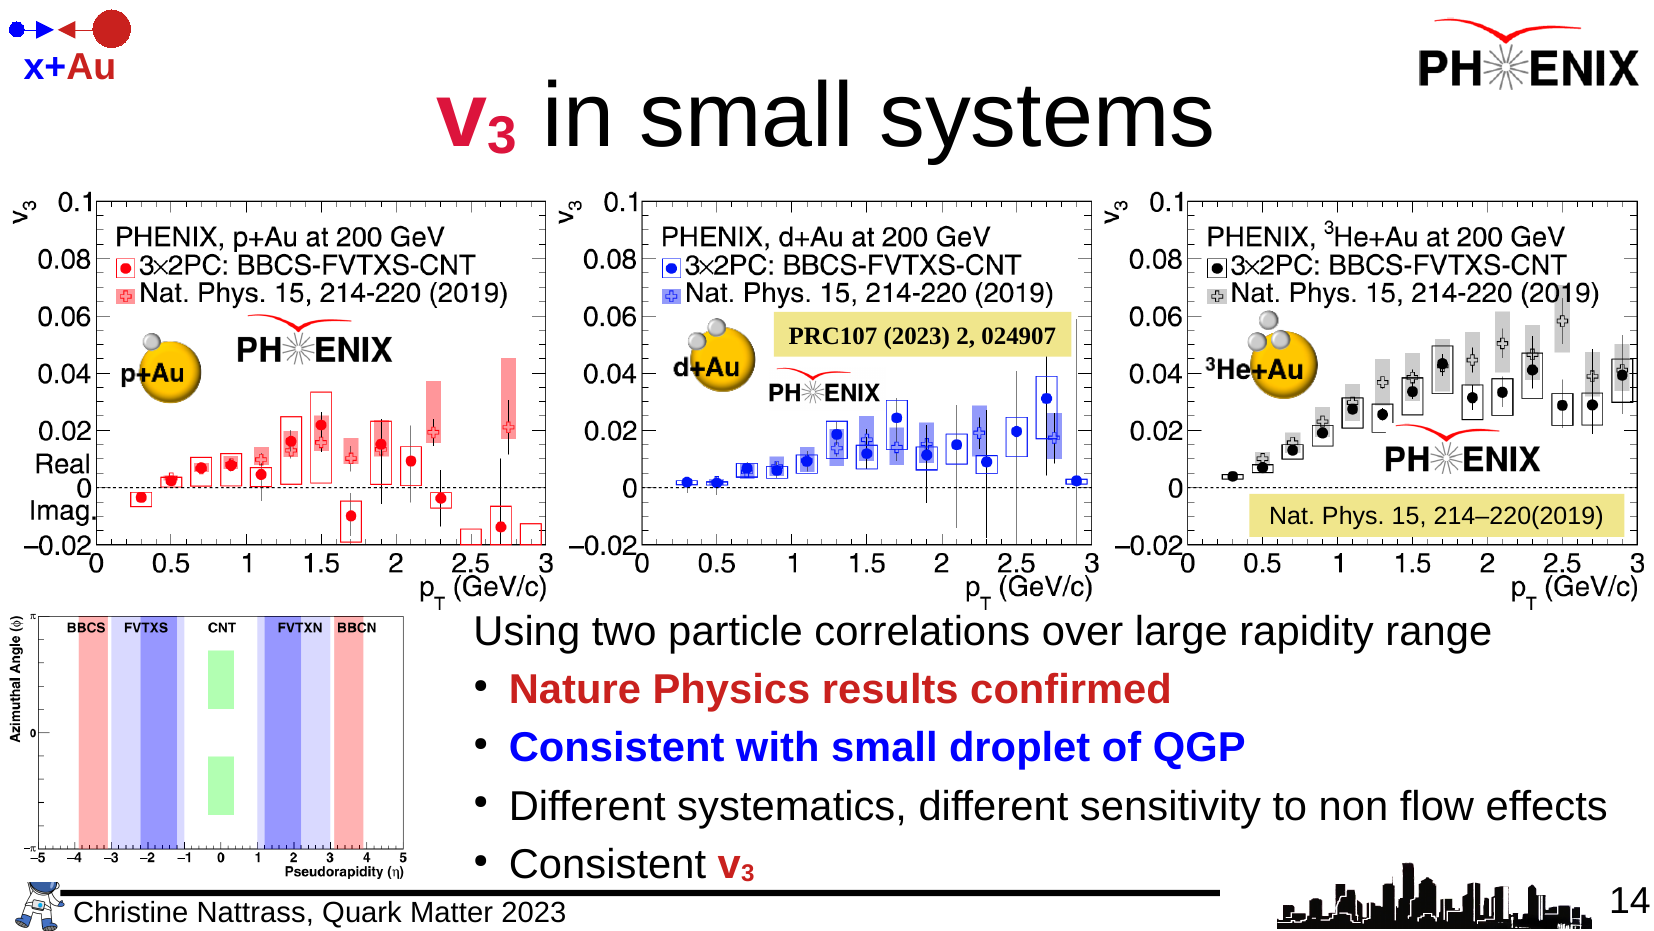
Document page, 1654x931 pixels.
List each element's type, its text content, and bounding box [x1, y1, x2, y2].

picture [0, 186, 1651, 931]
text_box PRC107 (2023) 2, 024907 [773, 311, 1072, 357]
text_box Nat. Phys. 15, 214–220(2019) [1249, 493, 1625, 537]
text_box [92, 9, 131, 37]
text_box [9, 21, 25, 37]
title v3 in small systems [82, 37, 1571, 186]
picture [1419, 17, 1654, 131]
text_box Using two particle correlations over large rapidity range Nature Physics results confirmed Consistent with small droplet of QGP Different systematics, different sensitivity to non flow effects Consistent v3 [458, 596, 1654, 931]
text_box x+Au [8, 37, 136, 95]
